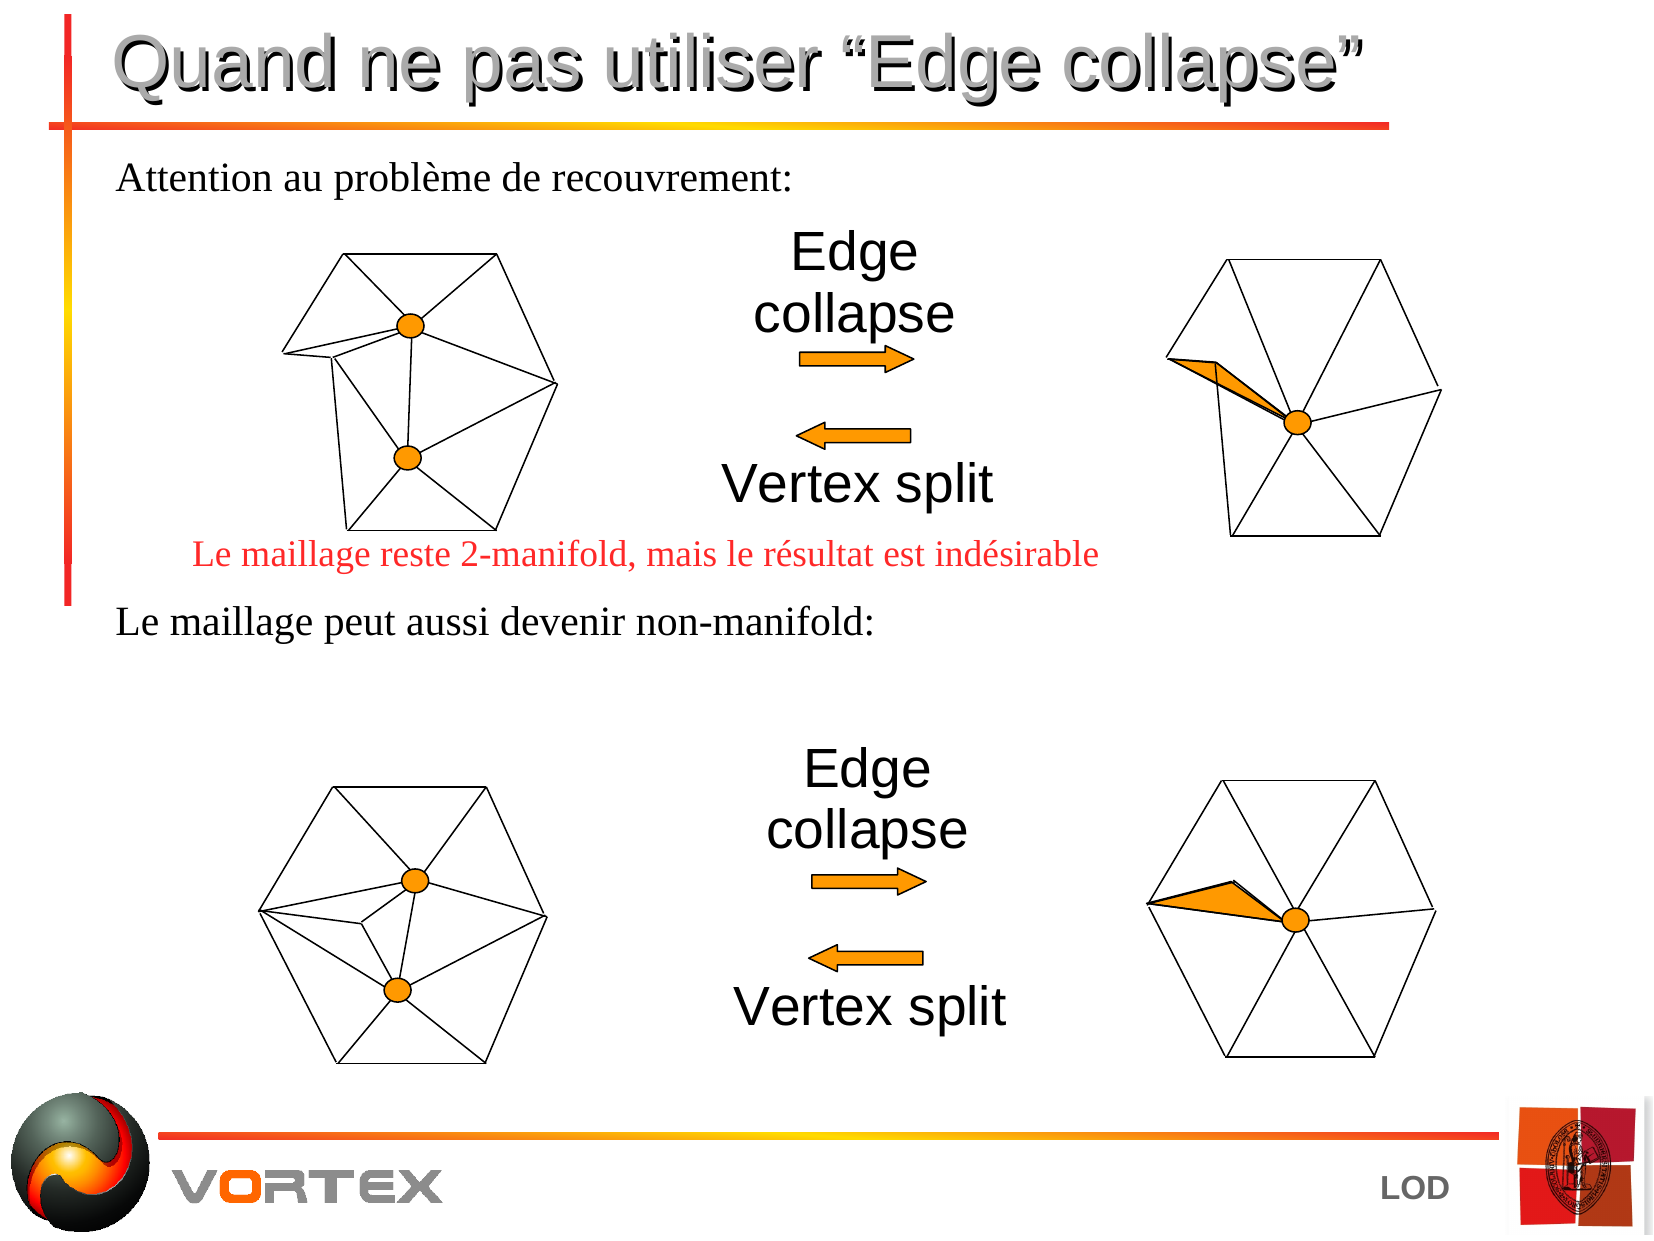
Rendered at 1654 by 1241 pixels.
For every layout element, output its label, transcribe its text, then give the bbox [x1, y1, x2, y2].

text_box [811, 870, 927, 896]
text_box Edge collapse [678, 212, 1033, 353]
text_box [384, 978, 412, 1003]
text_box [396, 313, 425, 338]
text_box Edge collapse [690, 729, 1045, 870]
title Quand ne pas utiliser “Edge collapse” [82, 4, 1392, 120]
text_box [808, 944, 923, 967]
text_box Vertex split [693, 967, 1048, 1051]
text_box [799, 353, 914, 373]
text_box [394, 446, 422, 470]
text_box [1158, 883, 1280, 920]
text_box [1282, 908, 1310, 933]
text_box [796, 422, 911, 445]
picture [11, 1092, 443, 1232]
text_box [401, 868, 429, 893]
list Attention au problème de recouvrement: Le maillage reste 2-manifold, mais le résultat est indésirable Le maillage peut aussi devenir non-manifold: [97, 153, 1571, 1109]
text_box Vertex split [680, 445, 1036, 528]
picture [1505, 1096, 1653, 1235]
text_box [1217, 365, 1312, 435]
text_box [1177, 361, 1216, 382]
